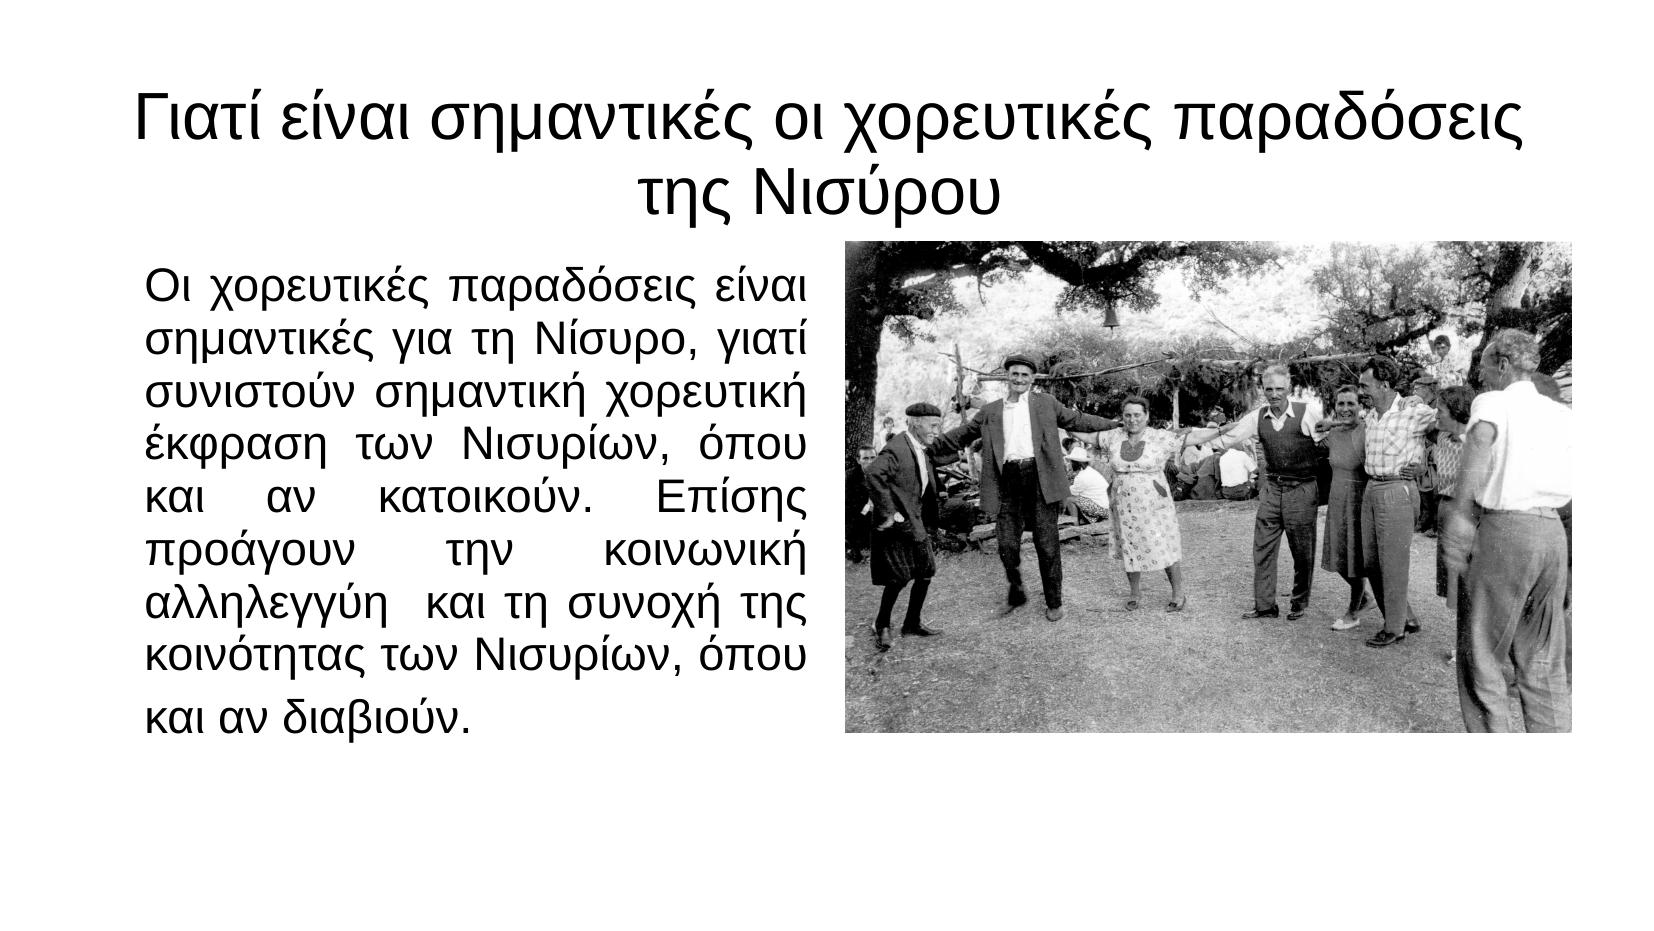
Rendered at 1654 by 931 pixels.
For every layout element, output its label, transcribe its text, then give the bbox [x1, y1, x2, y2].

title Γιατί είναι σημαντικές οι χορευτικές παραδόσεις της Νισύρου [118, 78, 1542, 230]
picture [845, 241, 1572, 733]
list Οι χορευτικές παραδόσεις είναι σημαντικές για τη Νίσυρο, γιατί συνιστούν σημαντική χορευτική έκφραση των Νισυρίων, όπου και αν κατοικούν. Επίσης προάγουν την κοινωνική αλληλεγγύη και τη συνοχή της κοινότητας των Νισυρίων, όπου και αν διαβιούν. [82, 258, 809, 799]
